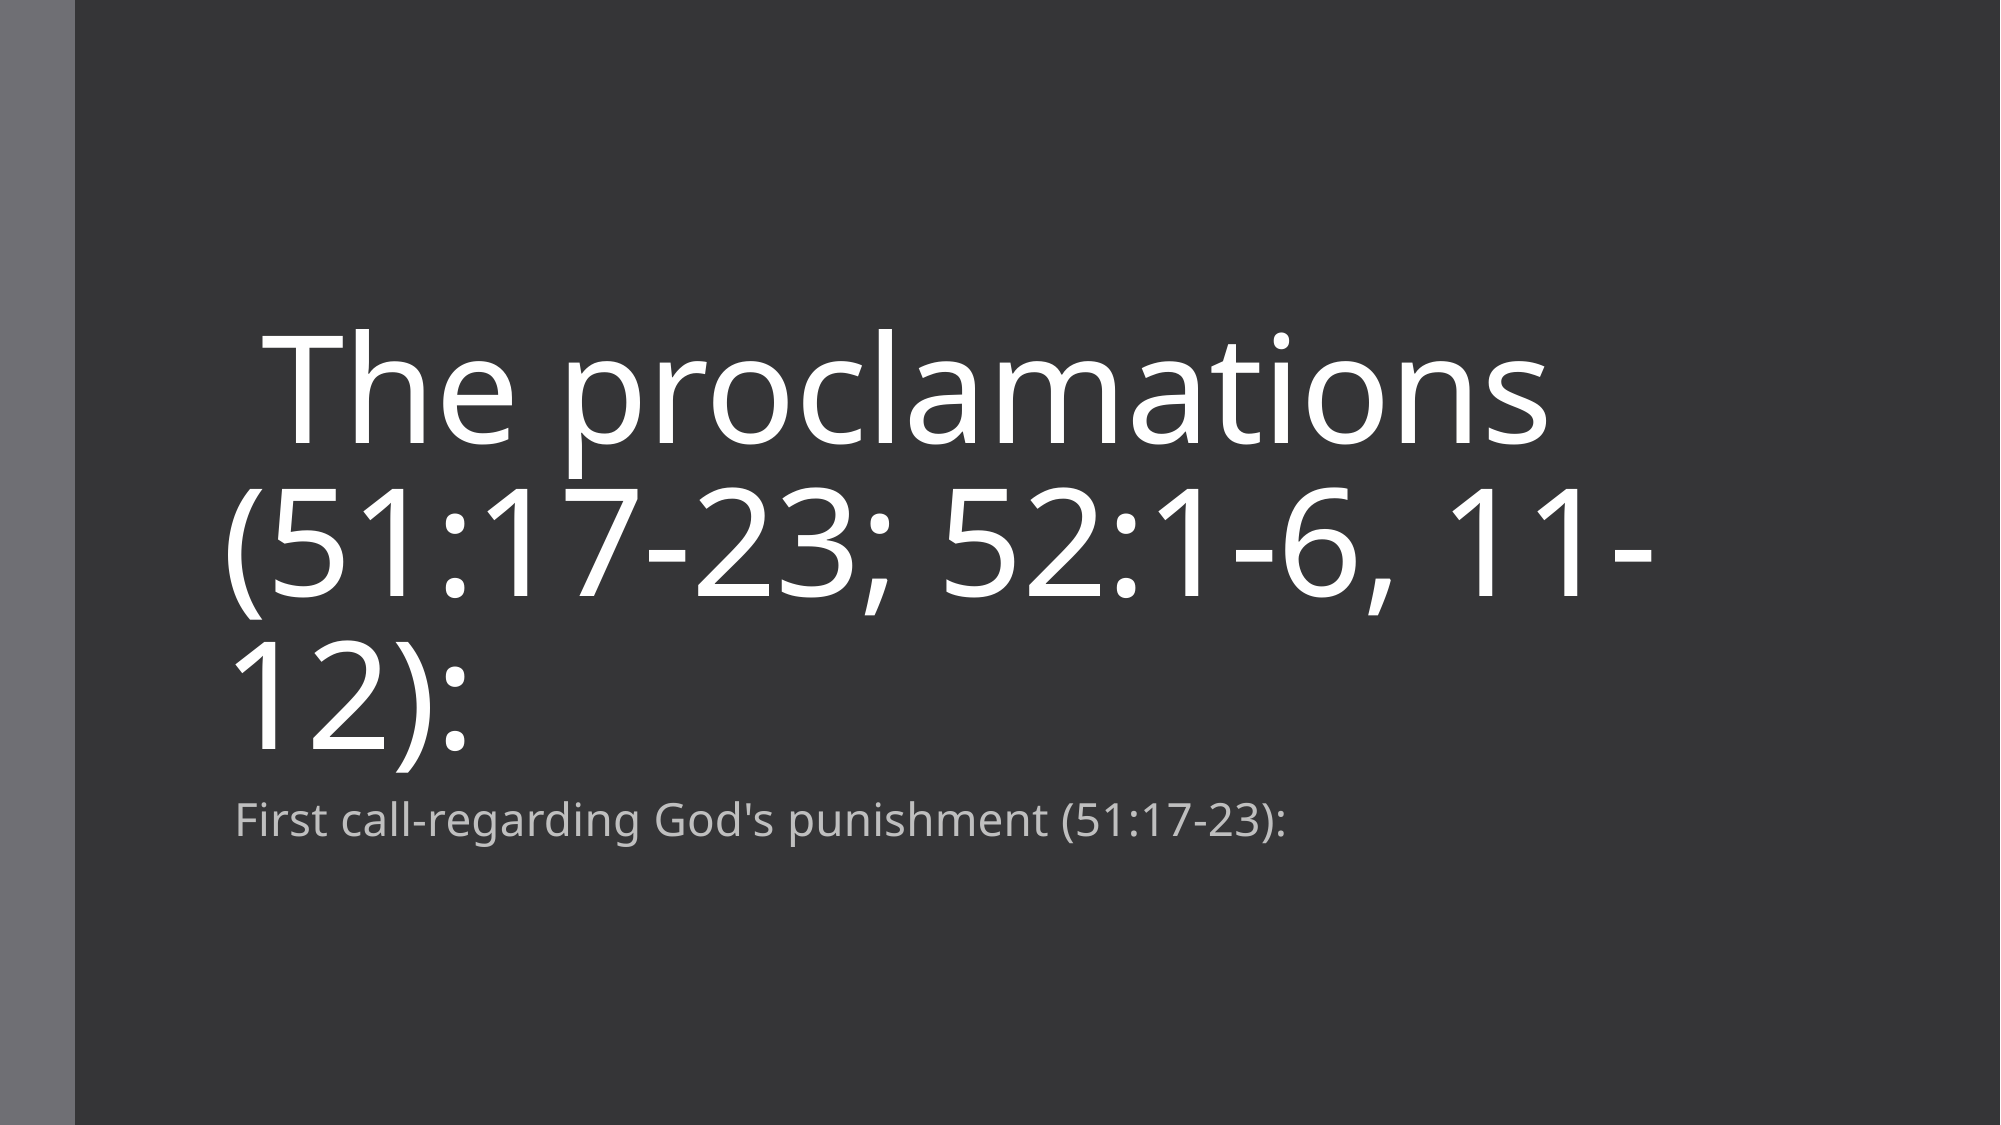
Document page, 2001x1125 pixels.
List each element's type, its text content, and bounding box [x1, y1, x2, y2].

subtitle First call-regarding God's punishment (51:17-23): [206, 787, 1752, 1066]
title The proclamations (51:17-23; 52:1-6, 11-12): [206, 124, 1752, 787]
